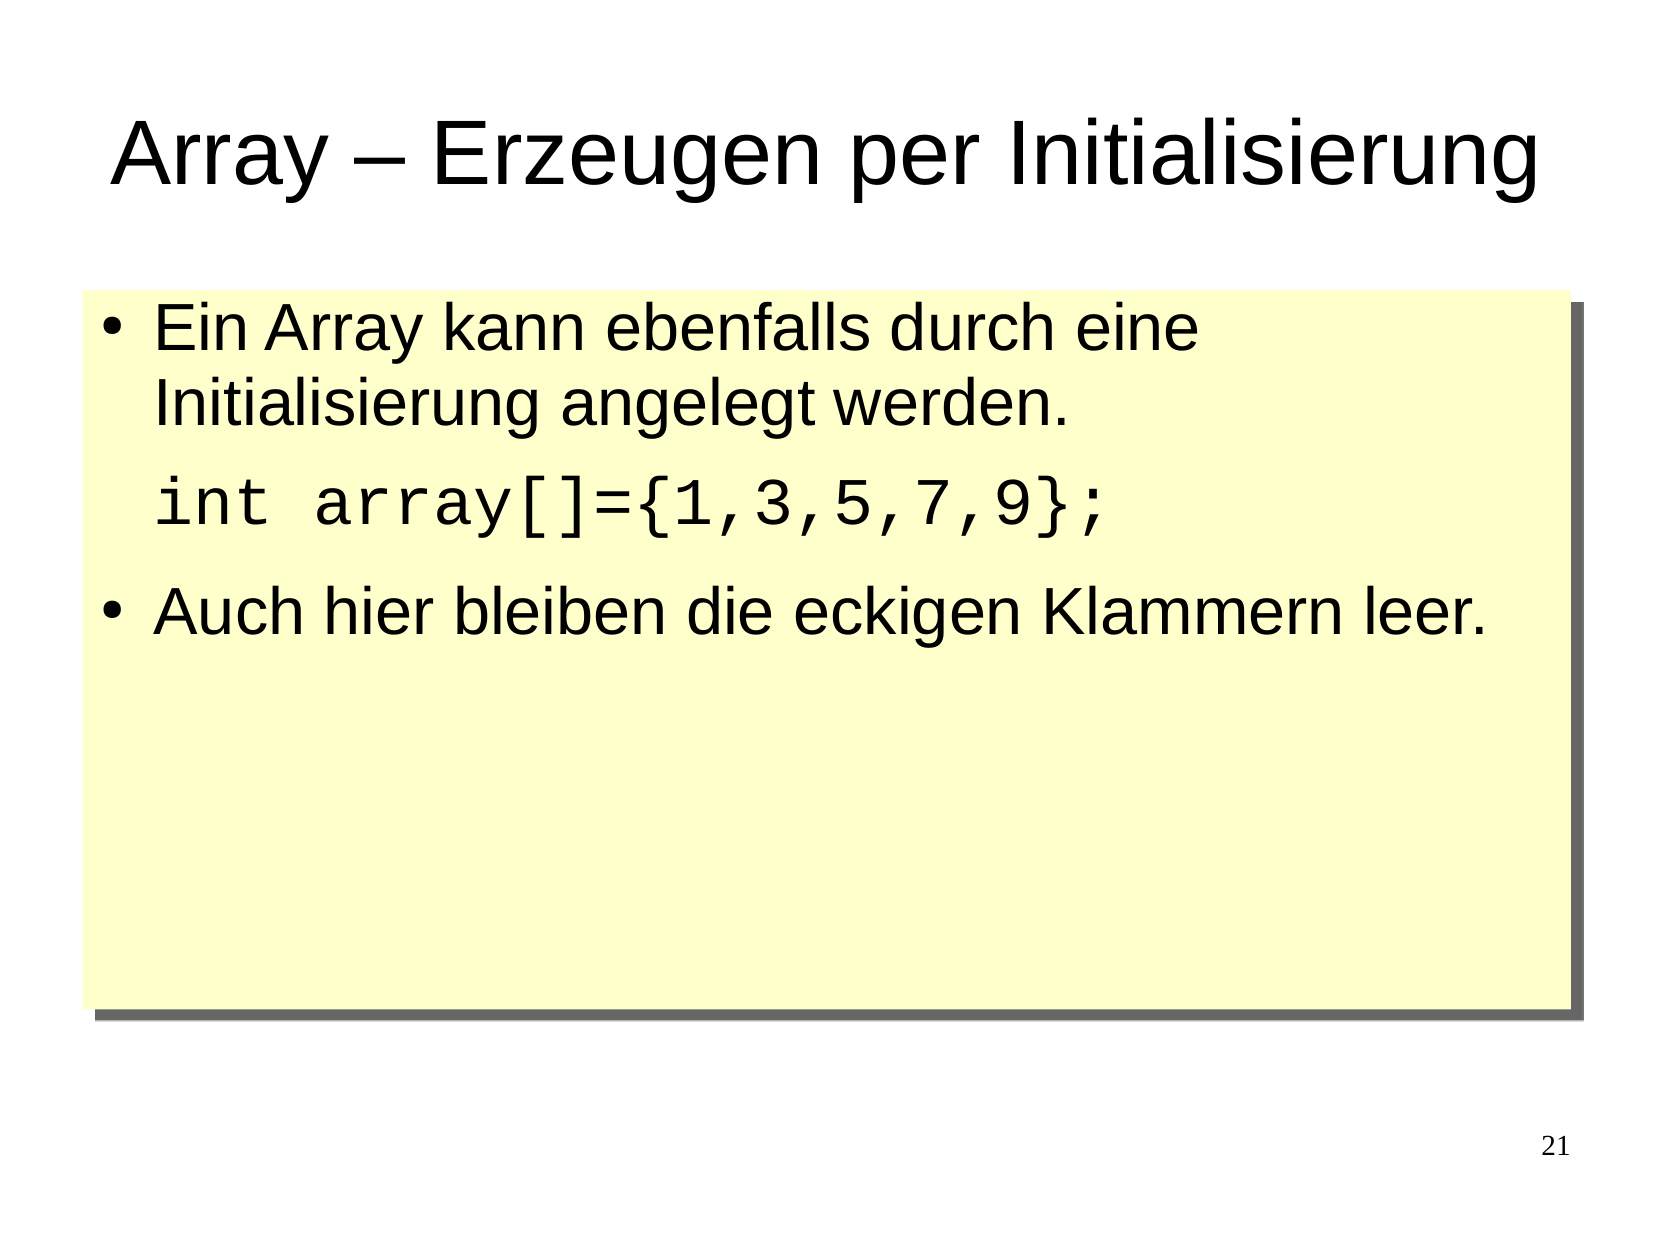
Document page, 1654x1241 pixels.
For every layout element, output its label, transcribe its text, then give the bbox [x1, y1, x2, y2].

title Array – Erzeugen per Initialisierung [82, 49, 1571, 257]
list Ein Array kann ebenfalls durch eine Initialisierung angelegt werden. int array[]={1,3,5,7,9}; Auch hier bleiben die eckigen Klammern leer. [82, 290, 1571, 1010]
